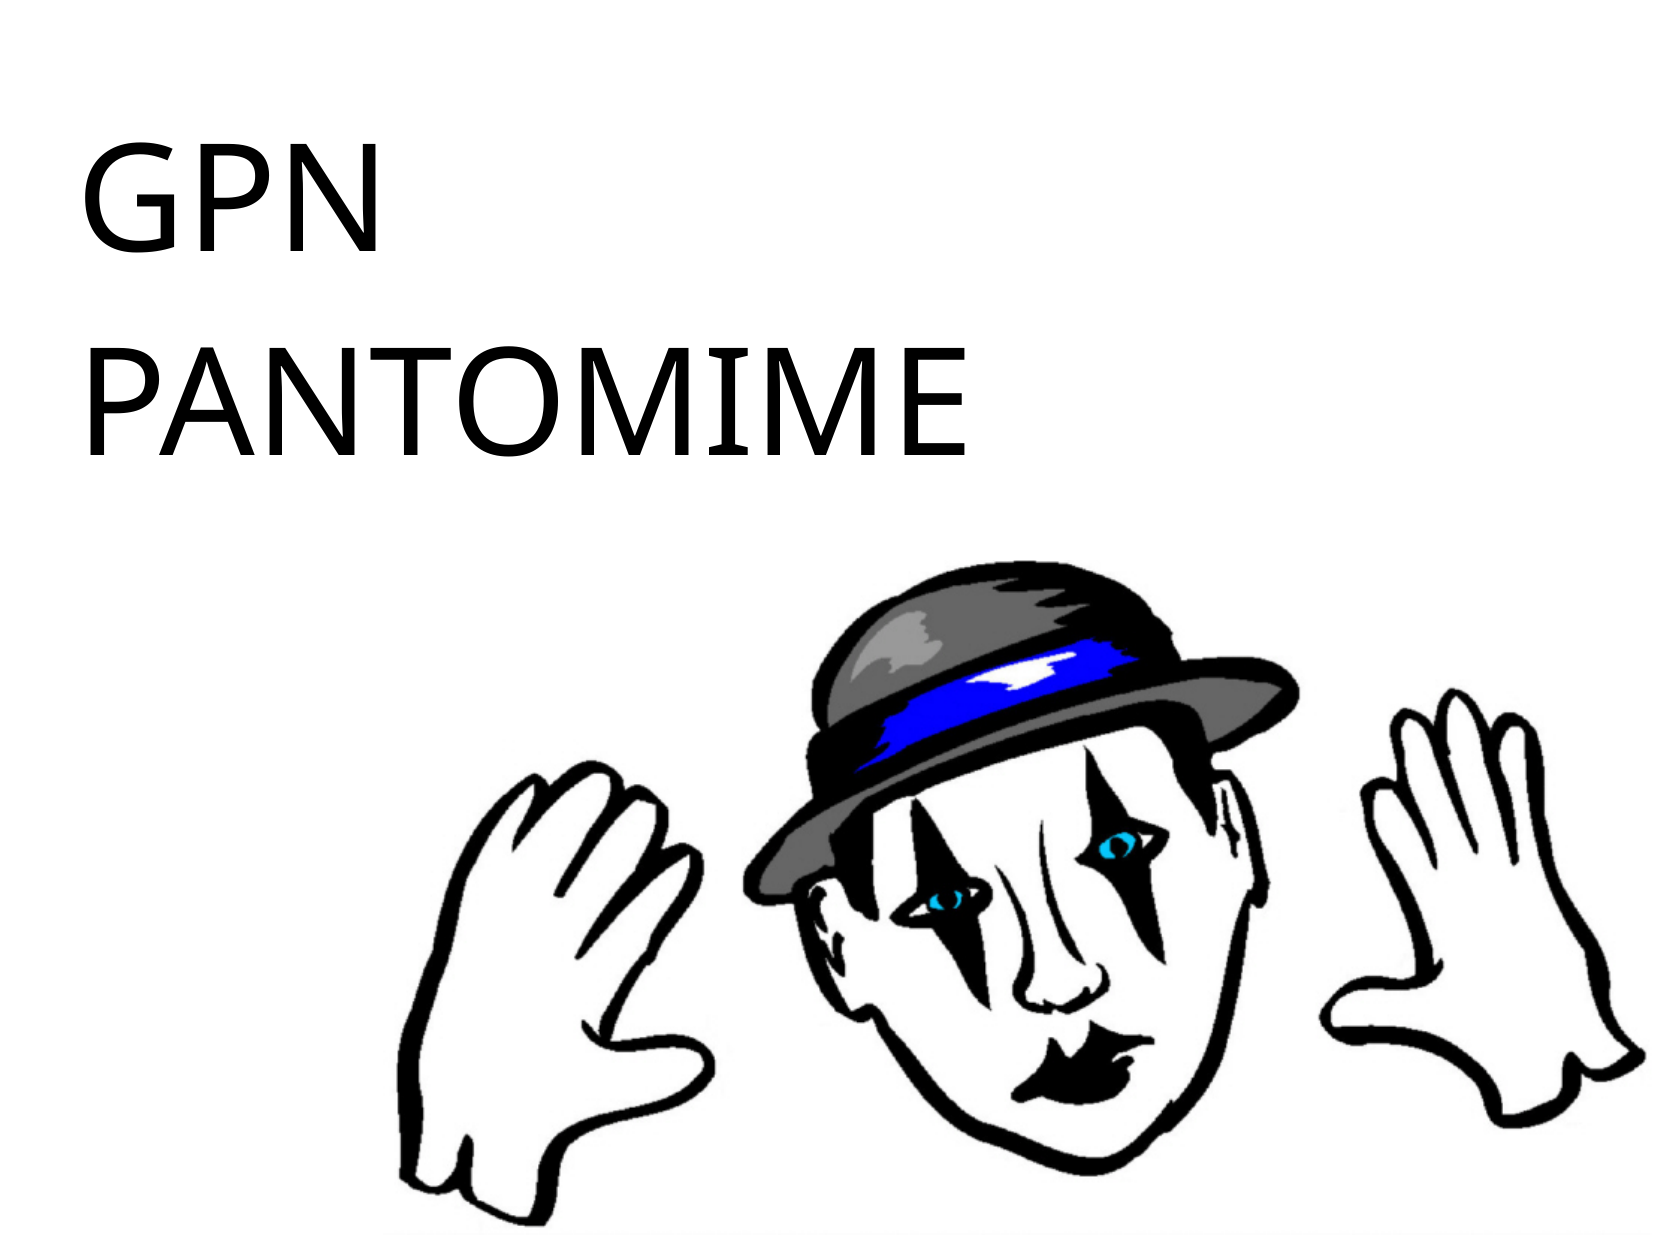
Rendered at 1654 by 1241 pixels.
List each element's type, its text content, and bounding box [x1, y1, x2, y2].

picture [383, 560, 1654, 1235]
title GPN PANTOMIME [76, 59, 1565, 532]
